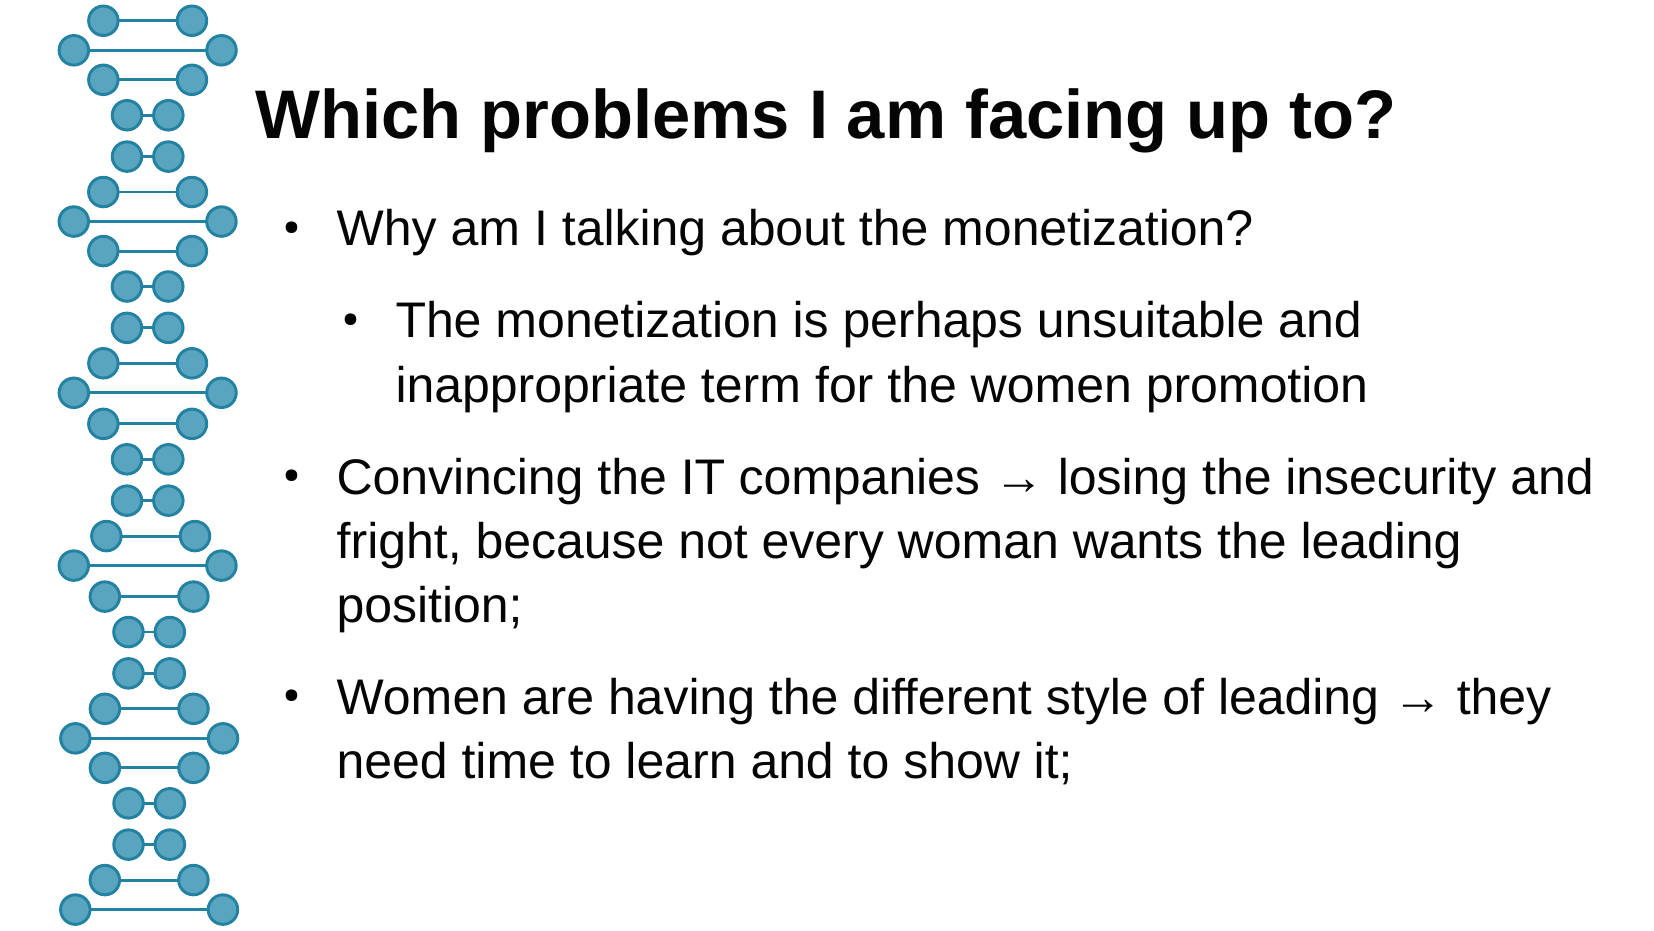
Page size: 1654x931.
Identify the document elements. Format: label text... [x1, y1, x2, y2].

list Why am I talking about the monetization? The monetization is perhaps unsuitable and inappropriate term for the women promotion Convincing the IT companies → losing the insecurity and fright, because not every woman wants the leading position; Women are having the different style of leading → they need time to learn and to show it; [265, 192, 1595, 857]
title Which problems I am facing up to? [82, 37, 1571, 193]
